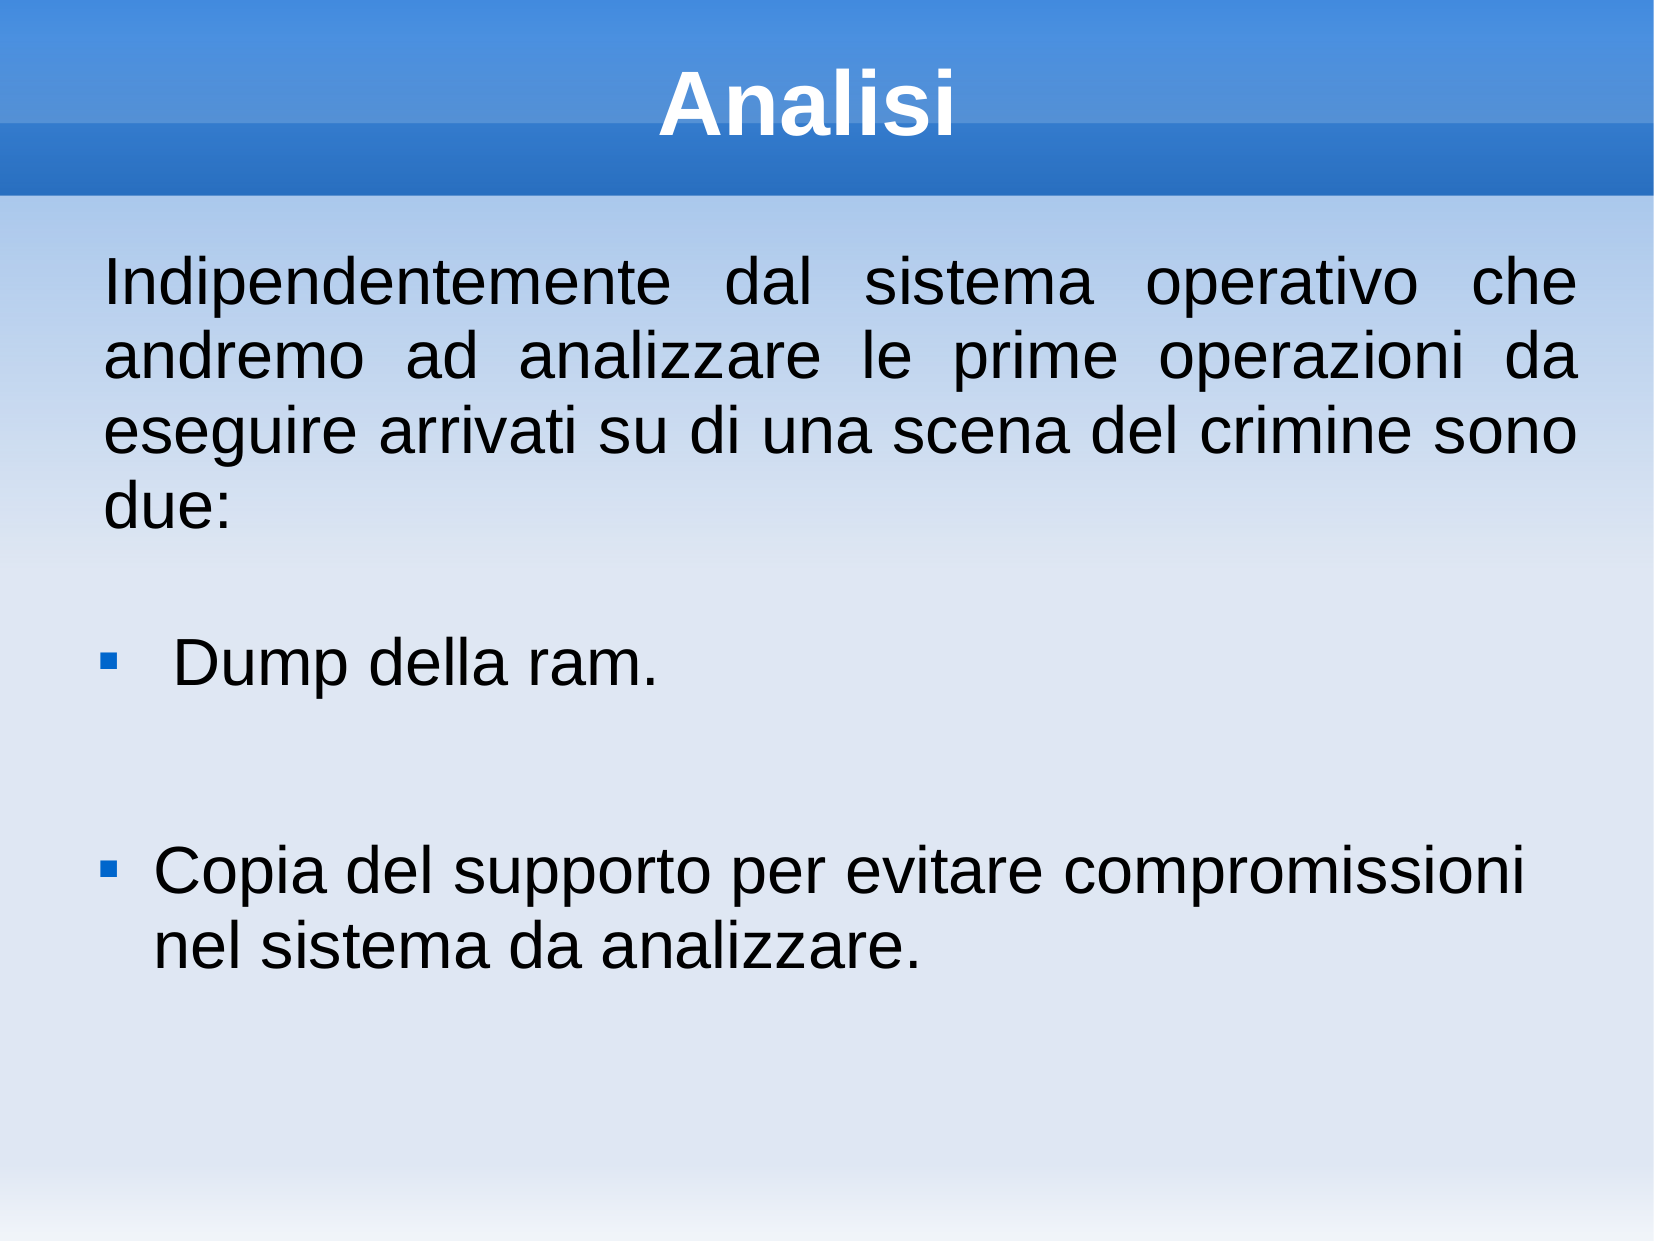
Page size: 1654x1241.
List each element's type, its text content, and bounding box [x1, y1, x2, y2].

list Dump della ram. Copia del supporto per evitare compromissioni nel sistema da analizzare. [82, 520, 1571, 1241]
title Analisi [76, 0, 1565, 208]
picture [0, 0, 1654, 1241]
text_box Indipendentemente dal sistema operativo che andremo ad analizzare le prime operazioni da eseguire arrivati su di una scena del crimine sono due: [88, 236, 1595, 551]
